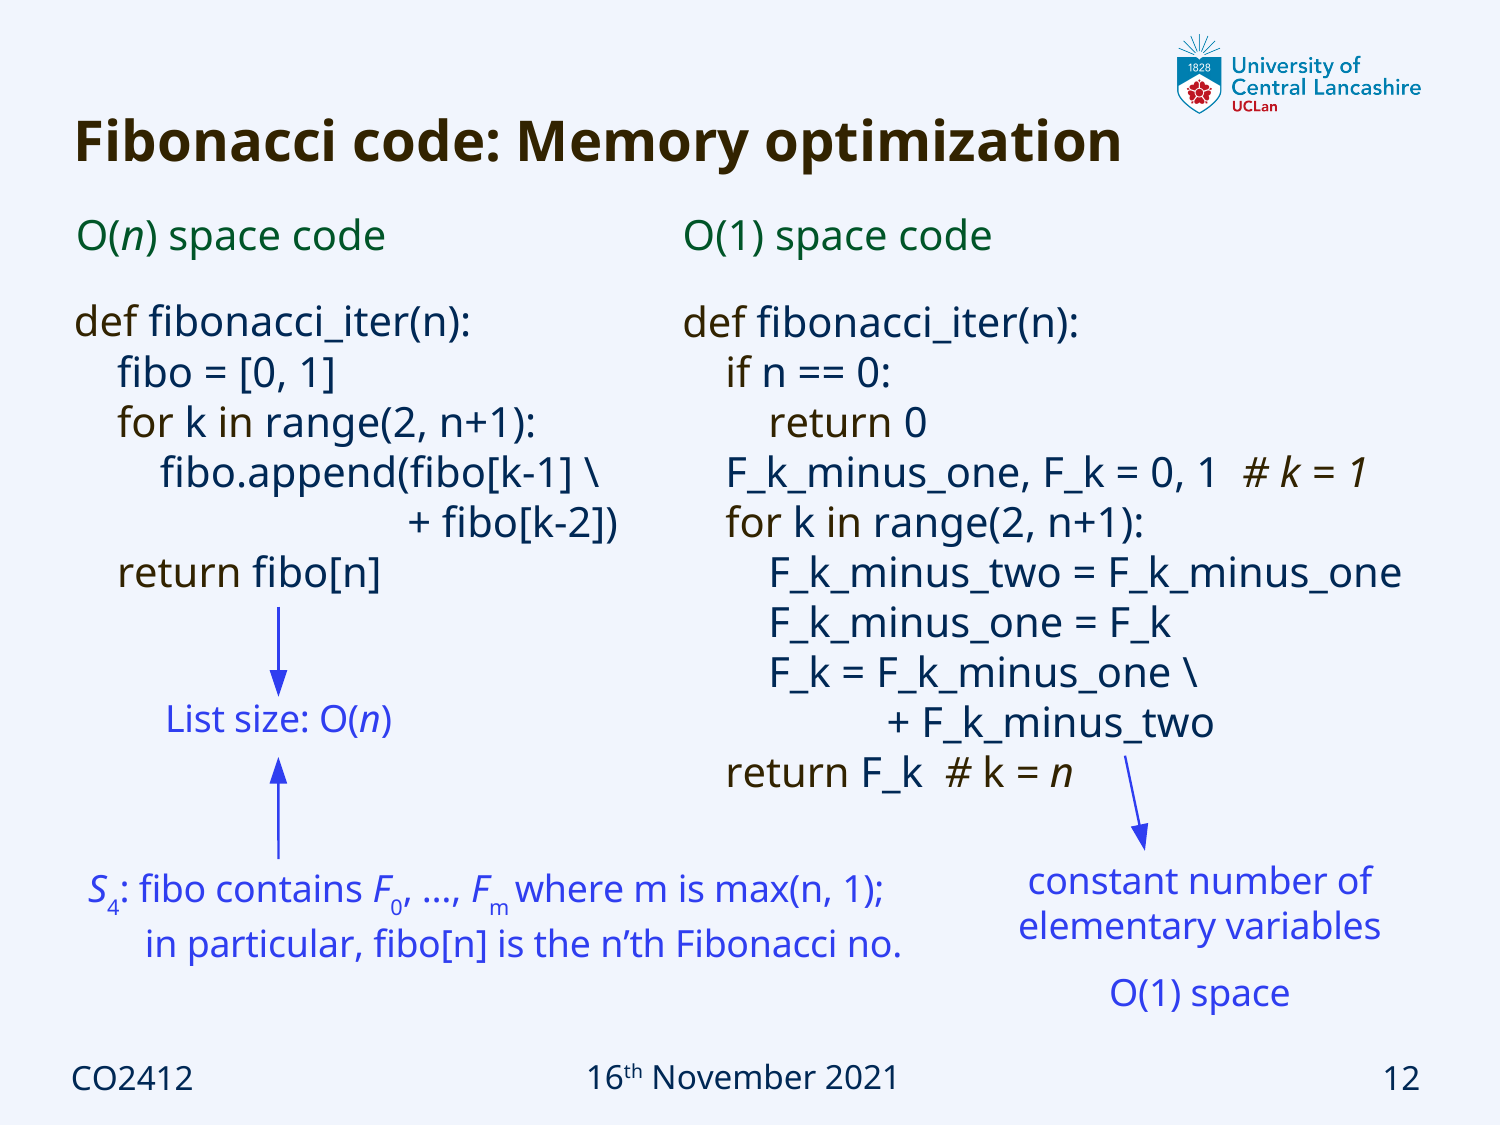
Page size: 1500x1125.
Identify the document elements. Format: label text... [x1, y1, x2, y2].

text_box O(n) space code [61, 201, 559, 267]
text_box S4: fibo contains F0, …, Fm where m is max(n, 1); in particular, fibo[n] is the n’th Fibonacci no. [73, 857, 954, 972]
text_box O(1) space code [667, 201, 1166, 267]
title Fibonacci code: Memory optimization [58, 93, 1475, 186]
text_box def fibonacci_iter(n): fibo = [0, 1] for k in range(2, n+1): fibo.append(fibo[k-1] \ + fibo[k-2]) return fibo[n] [59, 287, 667, 603]
text_box List size: O(n) [123, 687, 434, 748]
picture [1177, 34, 1421, 93]
text_box constant number of elementary variables O(1) space [982, 849, 1418, 1022]
text_box def fibonacci_iter(n): if n == 0: return 0 F_k_minus_one, F_k = 0, 1 # k = 1 for k in range(2, n+1): F_k_minus_two = F_k_minus_one F_k_minus_one = F_k F_k = F_k_minus_one \ + F_k_minus_two return F_k # k = n [667, 287, 1431, 803]
